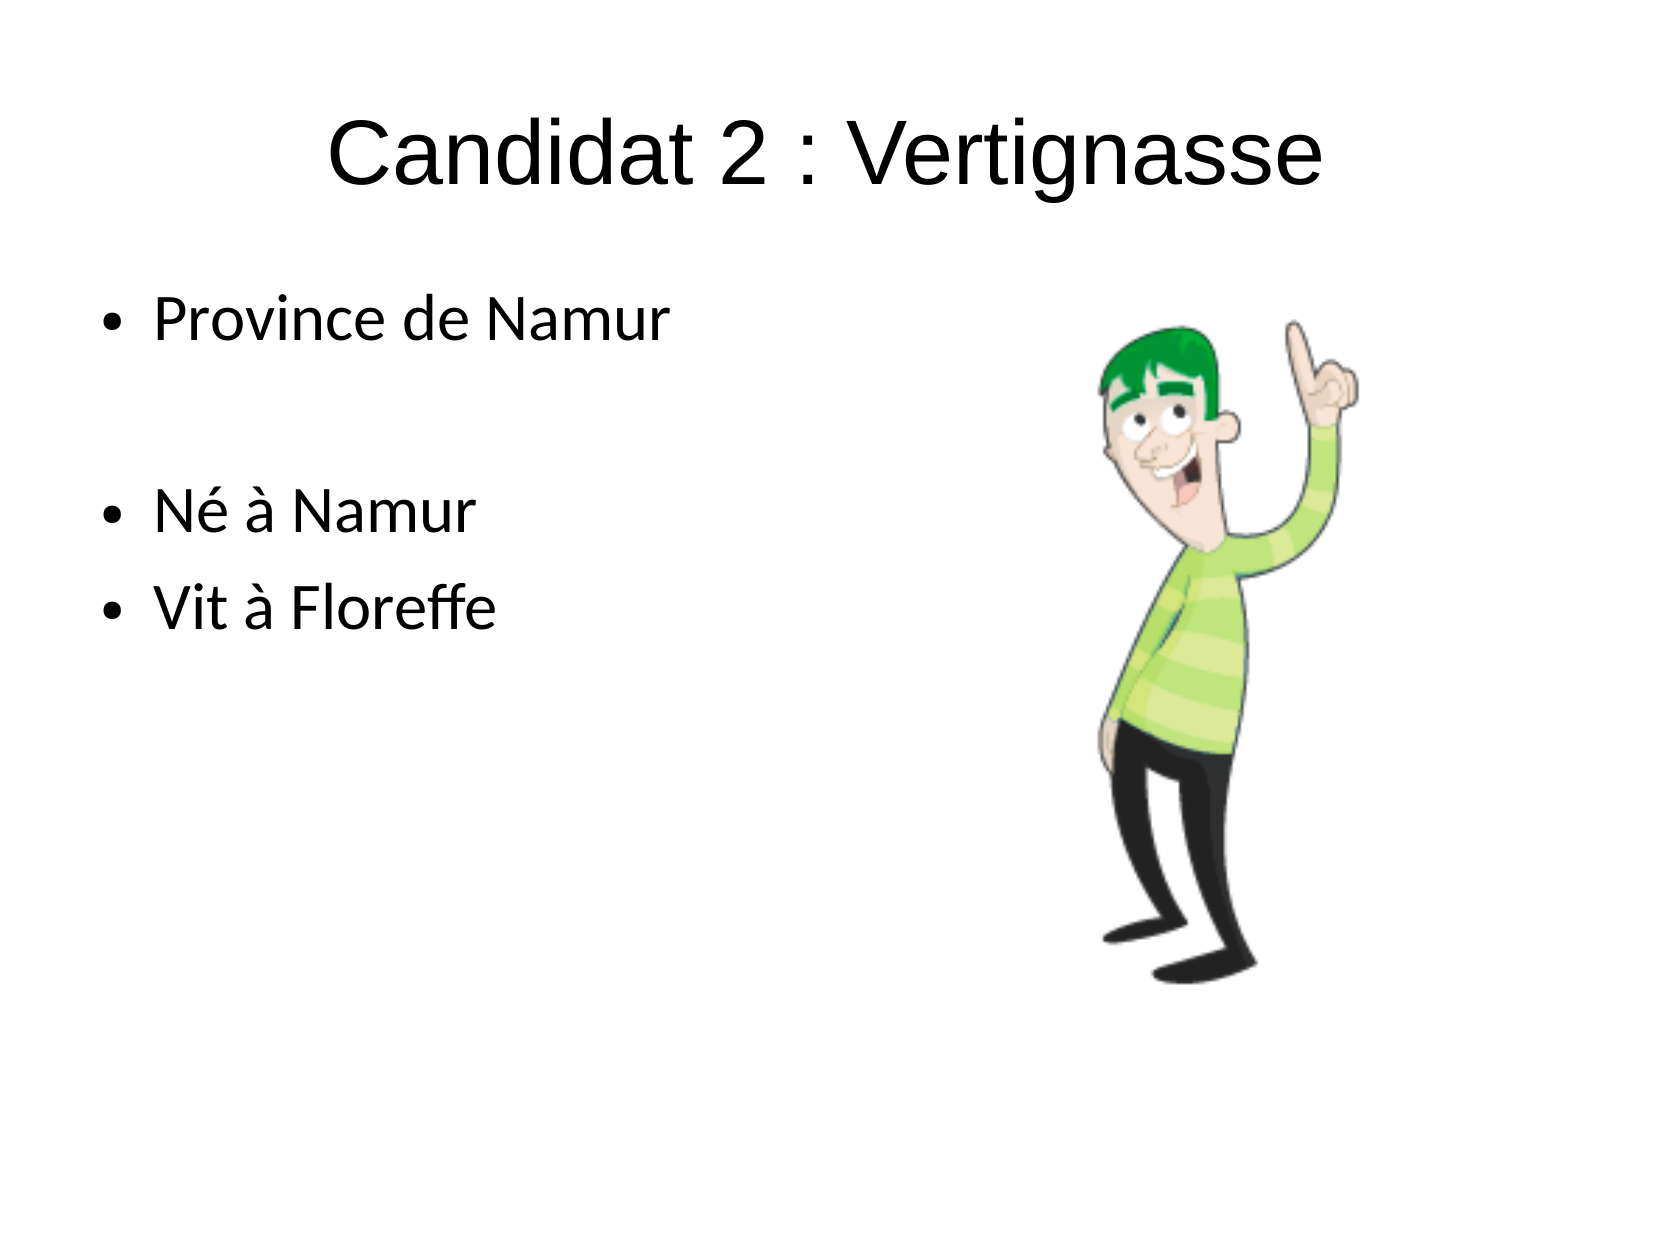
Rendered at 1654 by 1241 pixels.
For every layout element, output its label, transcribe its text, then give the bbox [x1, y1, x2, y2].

picture [981, 290, 1435, 1010]
title Candidat 2 : Vertignasse [82, 49, 1571, 257]
list Province de Namur Né à Namur Vit à Floreffe [82, 290, 809, 1010]
